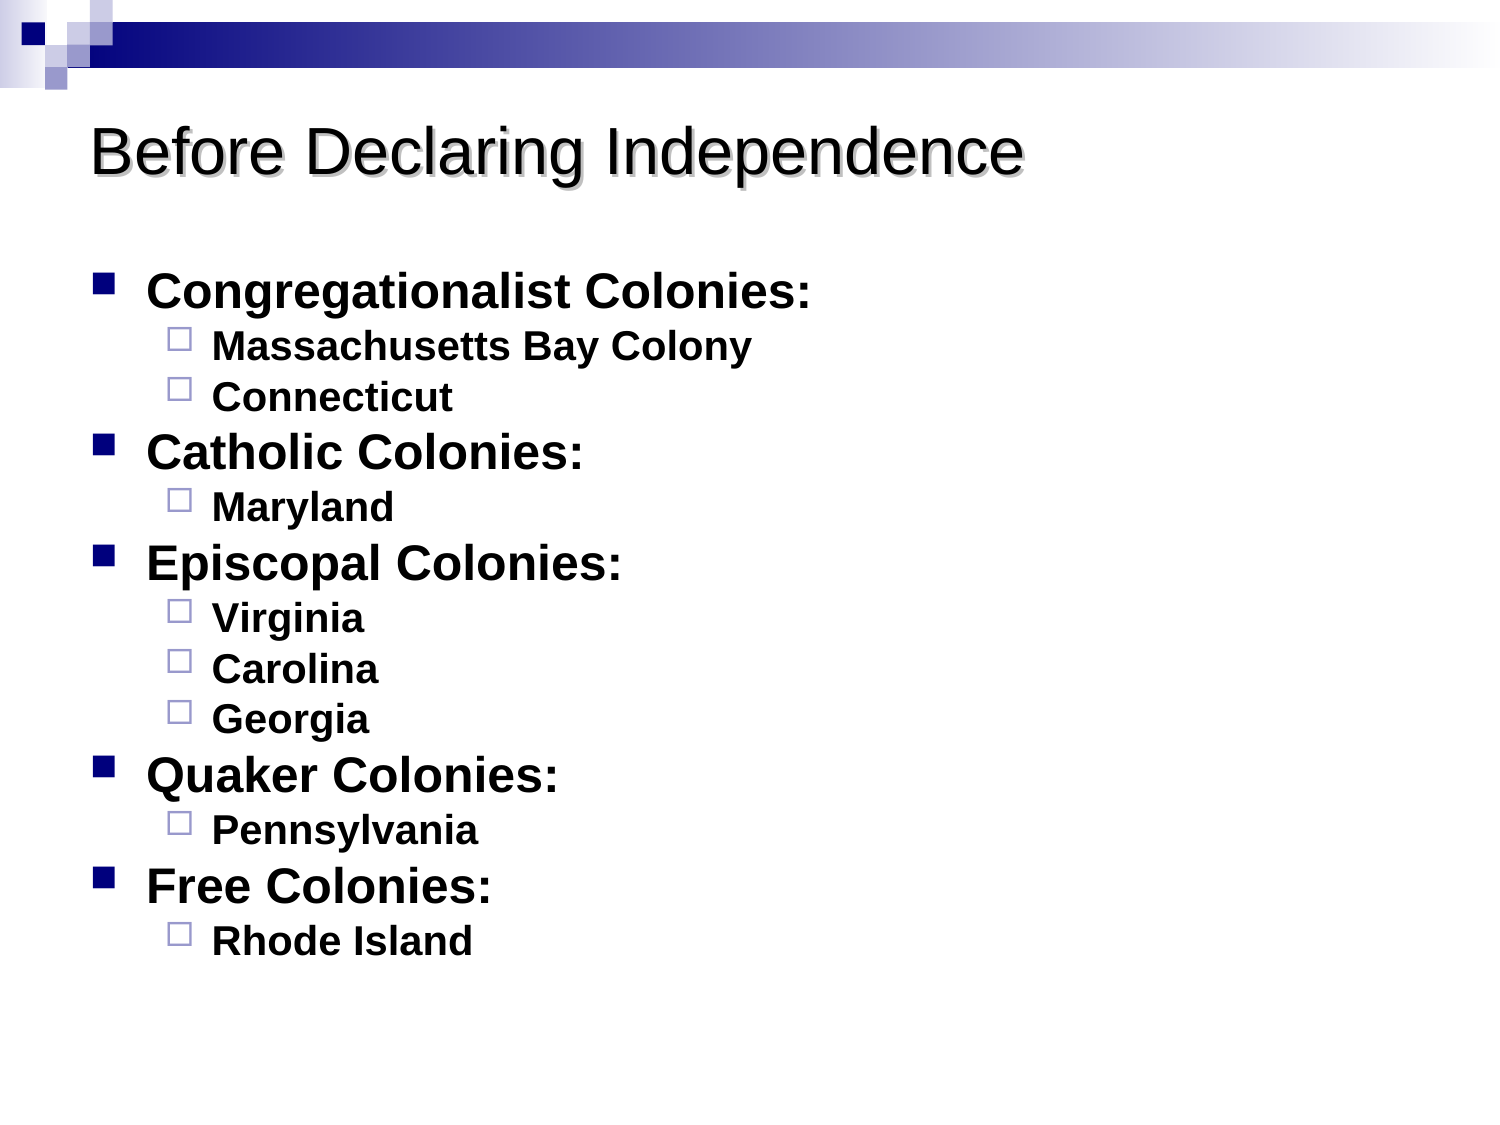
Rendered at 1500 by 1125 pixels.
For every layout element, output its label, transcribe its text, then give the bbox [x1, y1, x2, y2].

title Before Declaring Independence [75, 75, 1426, 262]
list Congregationalist Colonies: Massachusetts Bay Colony Connecticut Catholic Colonies: Maryland Episcopal Colonies: Virginia Carolina Georgia Quaker Colonies: Pennsylvania Free Colonies: Rhode Island [75, 262, 1438, 1001]
